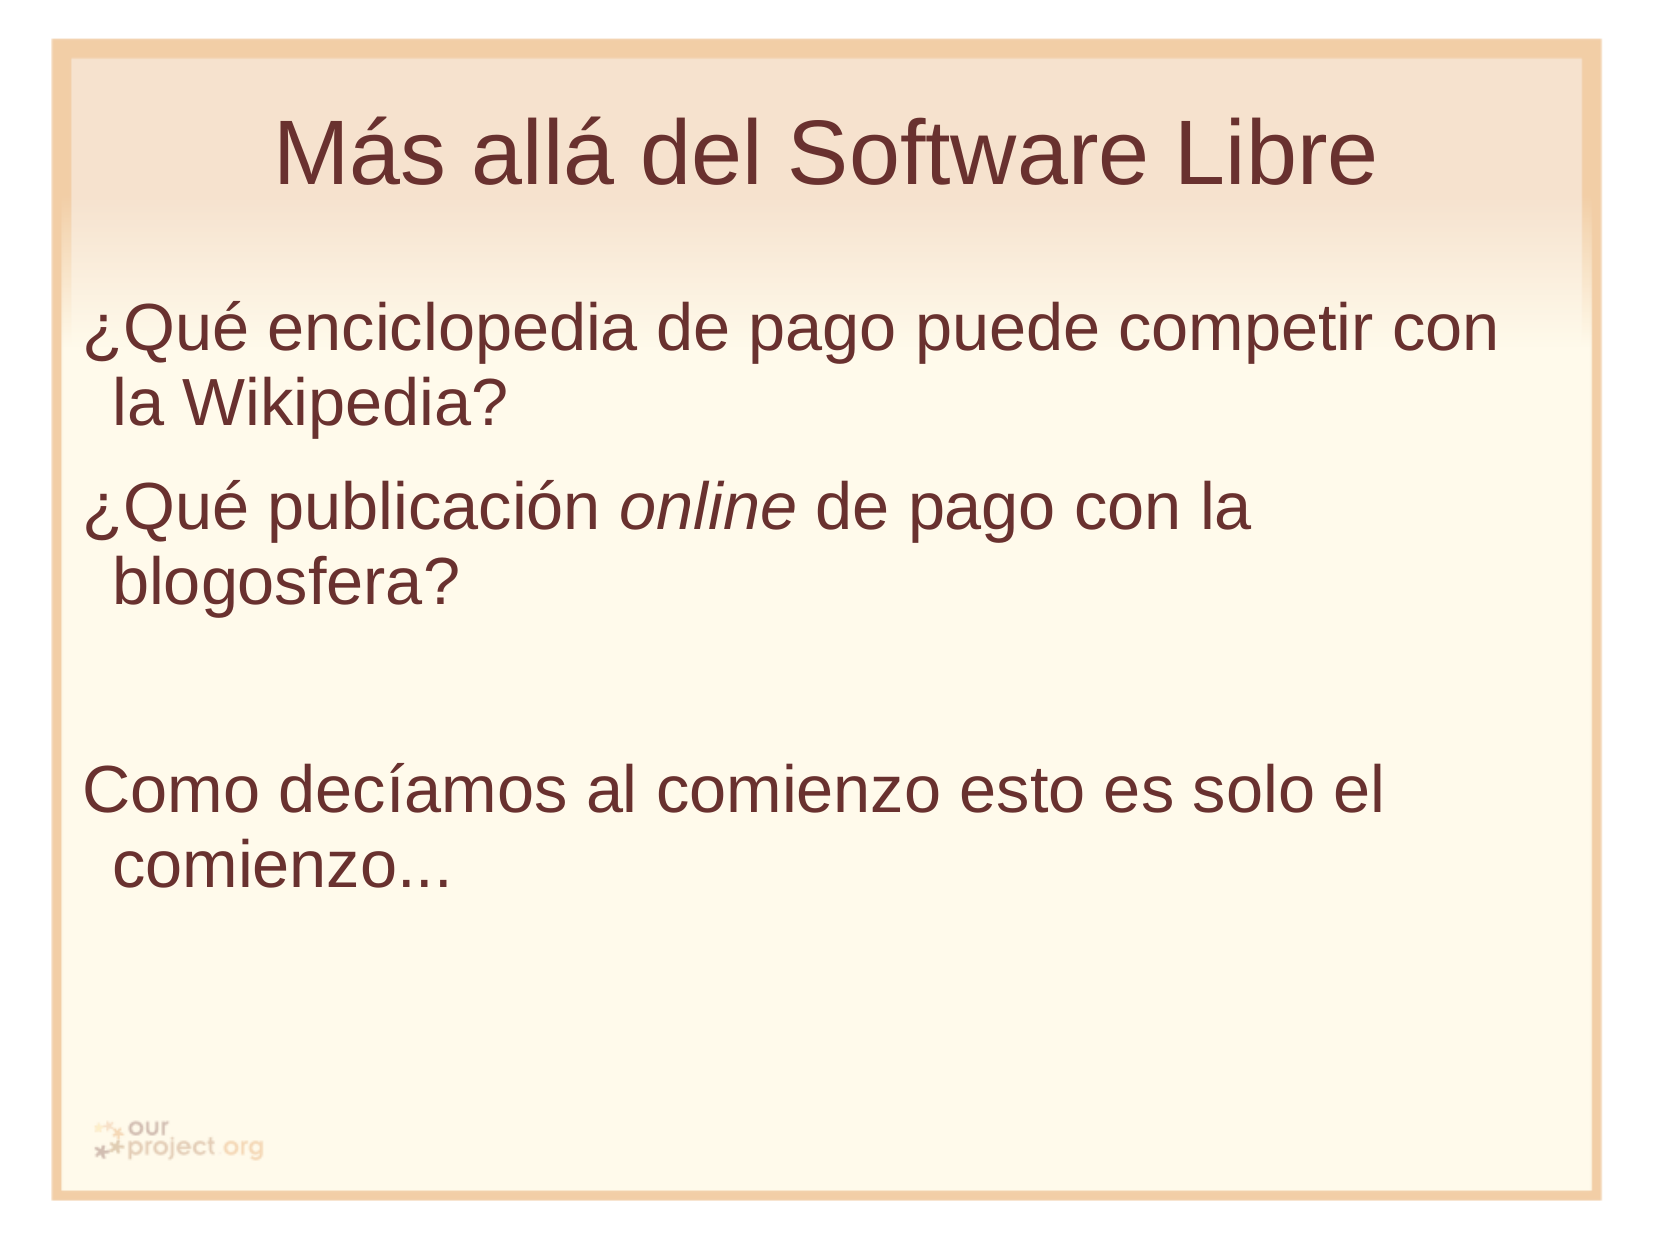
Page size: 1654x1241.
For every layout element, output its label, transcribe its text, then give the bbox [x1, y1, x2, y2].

picture [0, 0, 1654, 1241]
list ¿Qué enciclopedia de pago puede competir con la Wikipedia? ¿Qué publicación online de pago con la blogosfera? Como decíamos al comienzo esto es solo el comienzo... [82, 290, 1571, 1094]
title Más allá del Software Libre [82, 56, 1571, 250]
